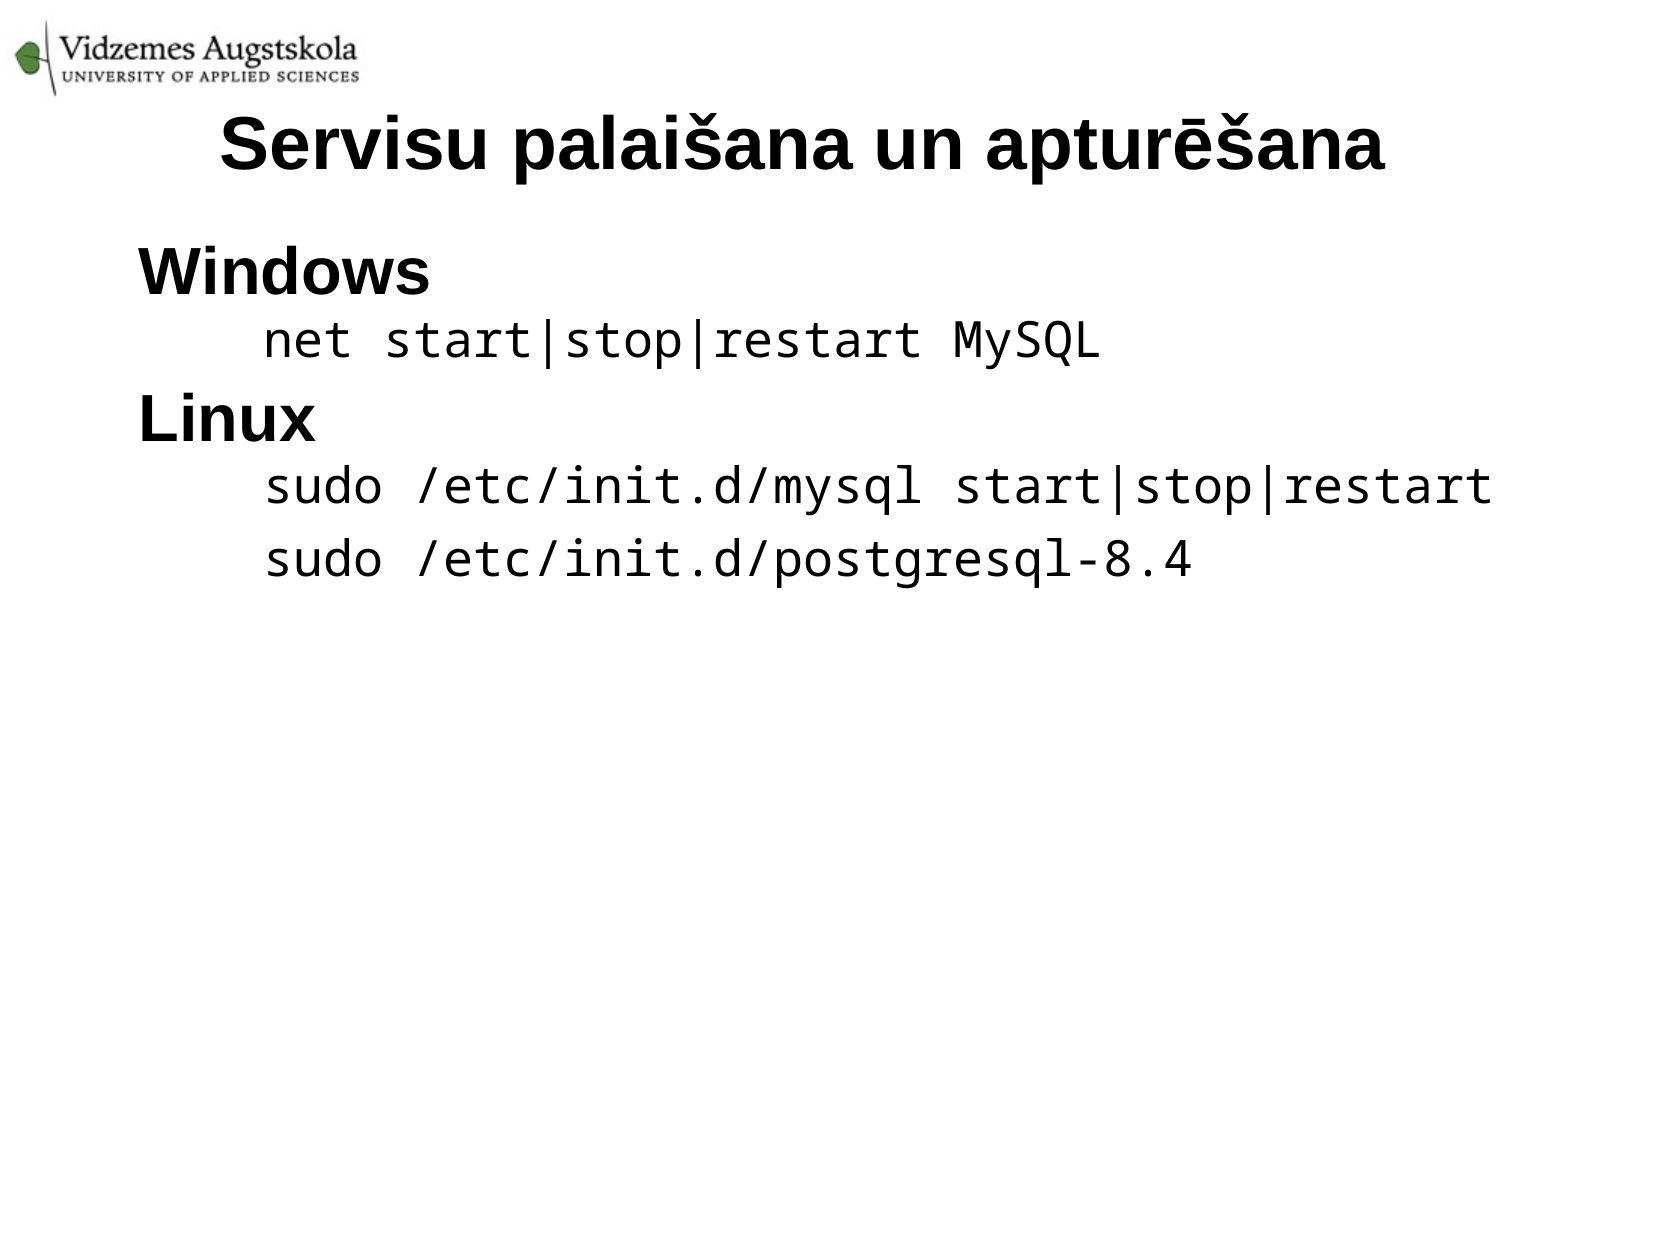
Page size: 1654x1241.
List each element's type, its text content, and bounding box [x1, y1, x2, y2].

list Windows net start|stop|restart MySQL Linux sudo /etc/init.d/mysql start|stop|restart sudo /etc/init.d/postgresql-8.4 [82, 236, 1569, 1107]
picture [5, 2, 368, 113]
title Servisu palaišana un apturēšana [94, 103, 1512, 188]
